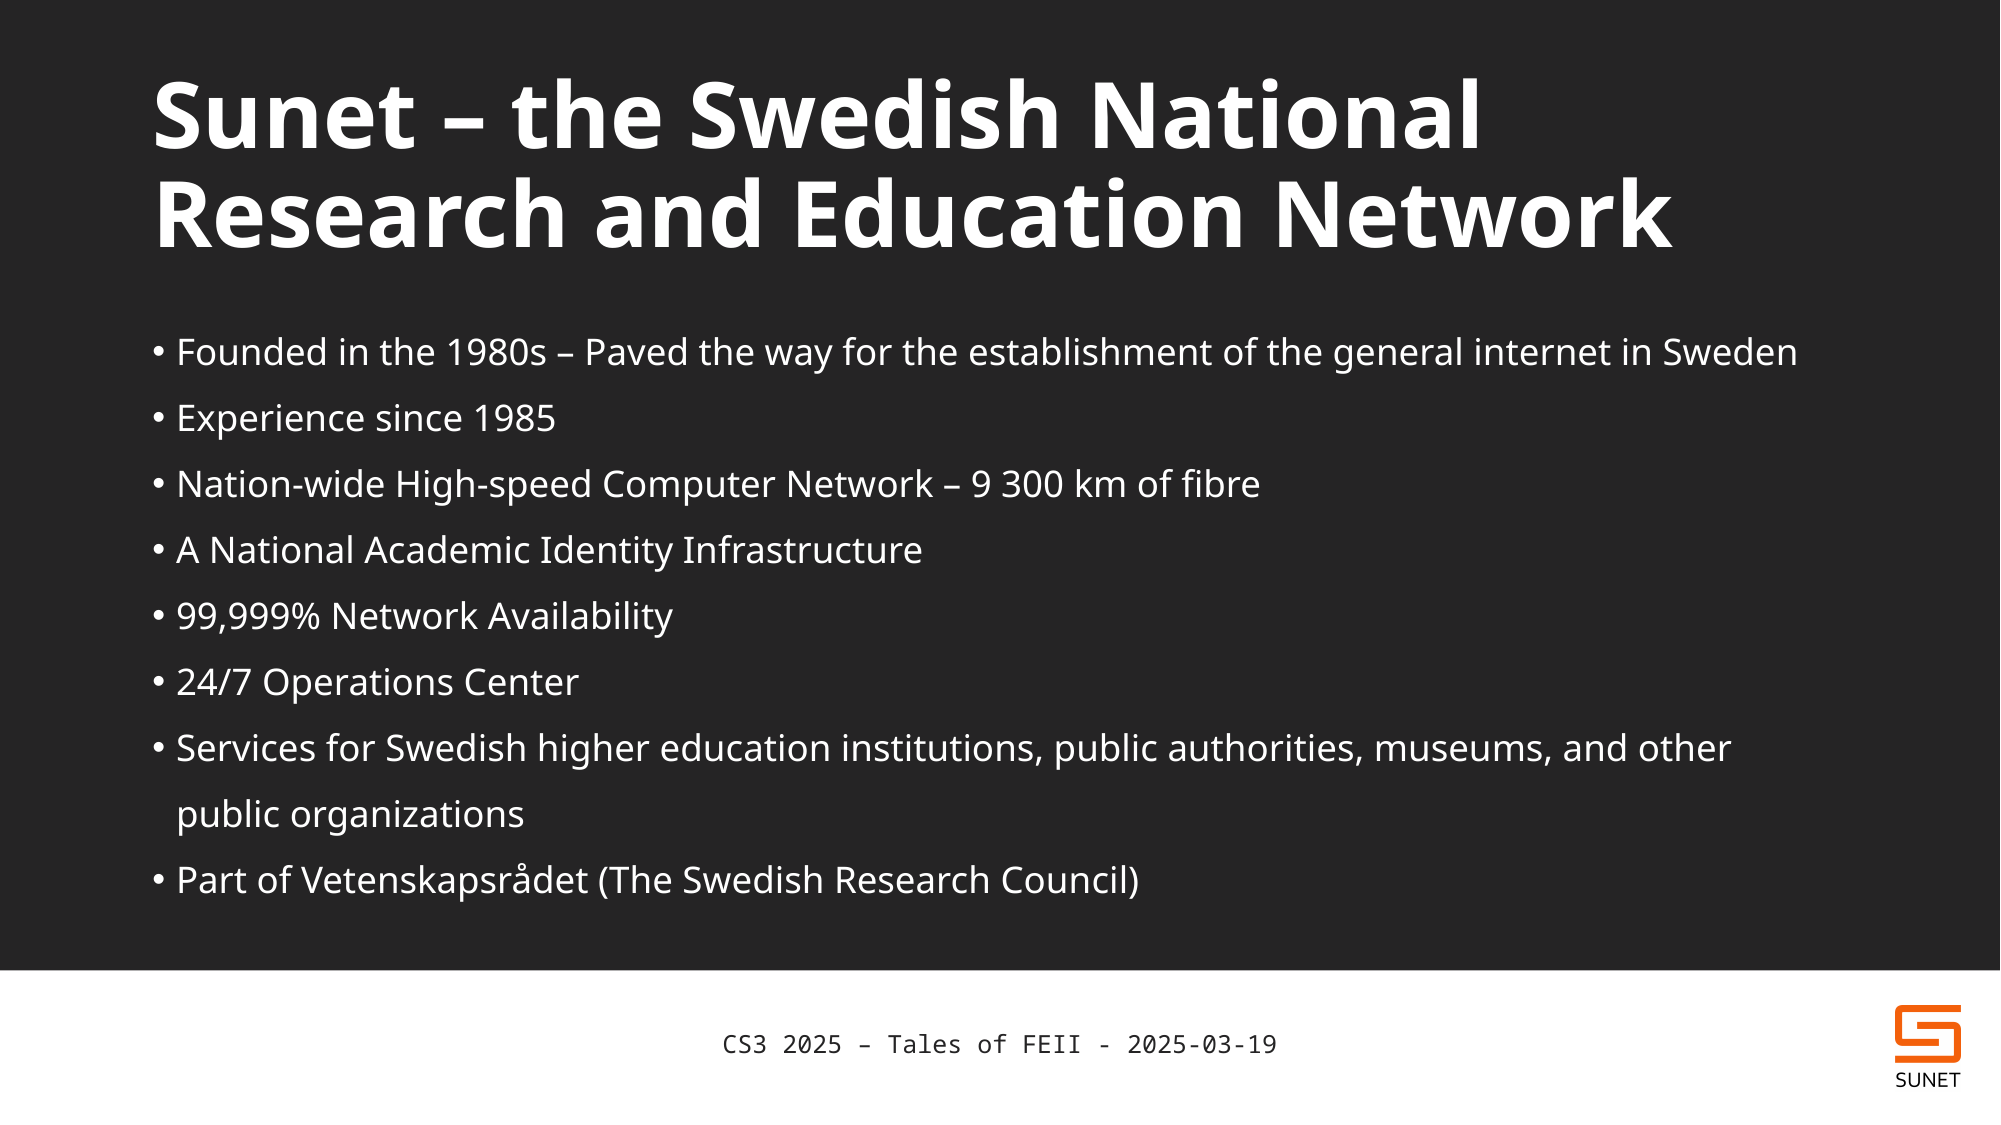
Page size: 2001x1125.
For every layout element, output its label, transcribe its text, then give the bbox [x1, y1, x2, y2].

picture [1895, 1005, 1961, 1092]
title Sunet – the Swedish National Research and Education Network [137, 59, 1863, 278]
list Founded in the 1980s – Paved the way for the establishment of the general internet in Sweden Experience since 1985 Nation-wide High-speed Computer Network – 9 300 km of fibre A National Academic Identity Infrastructure 99,999% Network Availability 24/7 Operations Center Services for Swedish higher education institutions, public authorities, museums, and other public organizations Part of Vetenskapsrådet (The Swedish Research Council) [137, 299, 1863, 910]
list CS3 2025 – Tales of FEII - 2025-03-19 [249, 1024, 1750, 1070]
